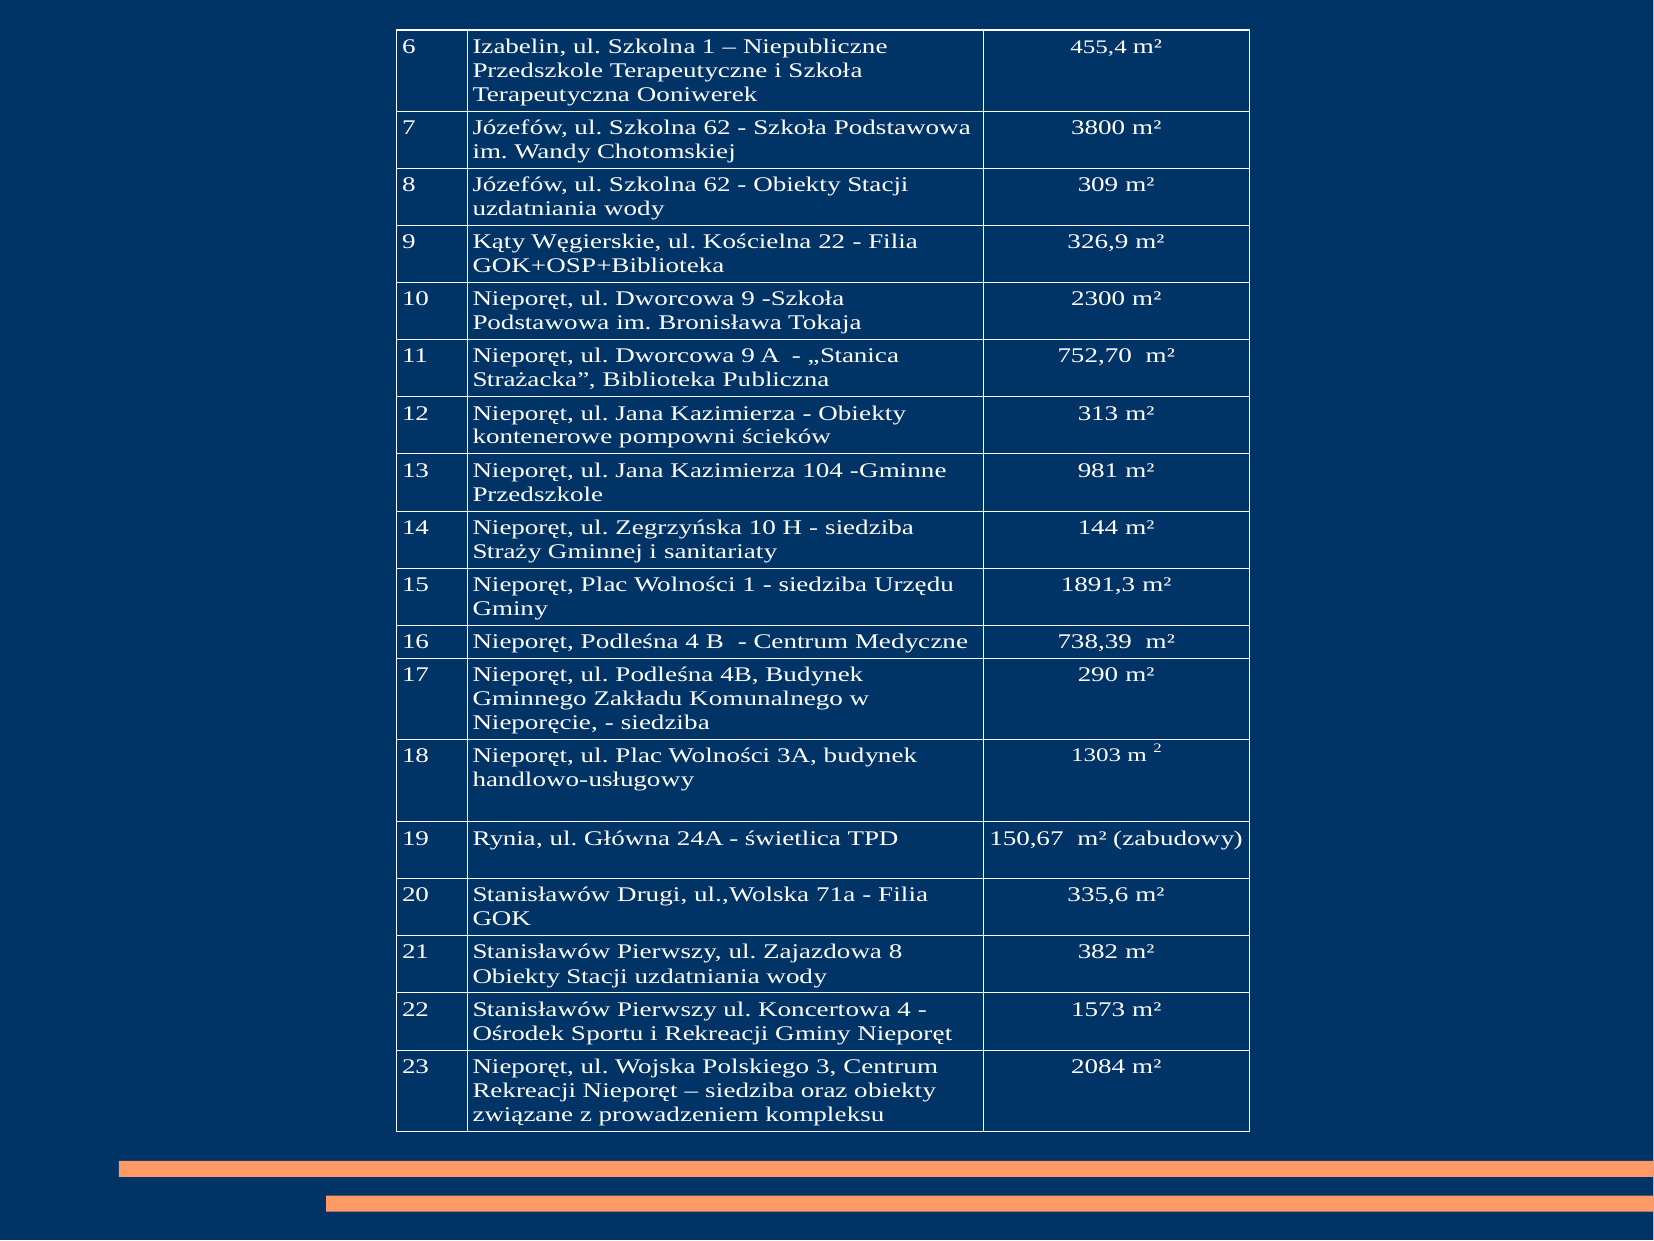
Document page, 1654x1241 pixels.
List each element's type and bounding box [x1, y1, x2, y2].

chart [340, 29, 1313, 1152]
